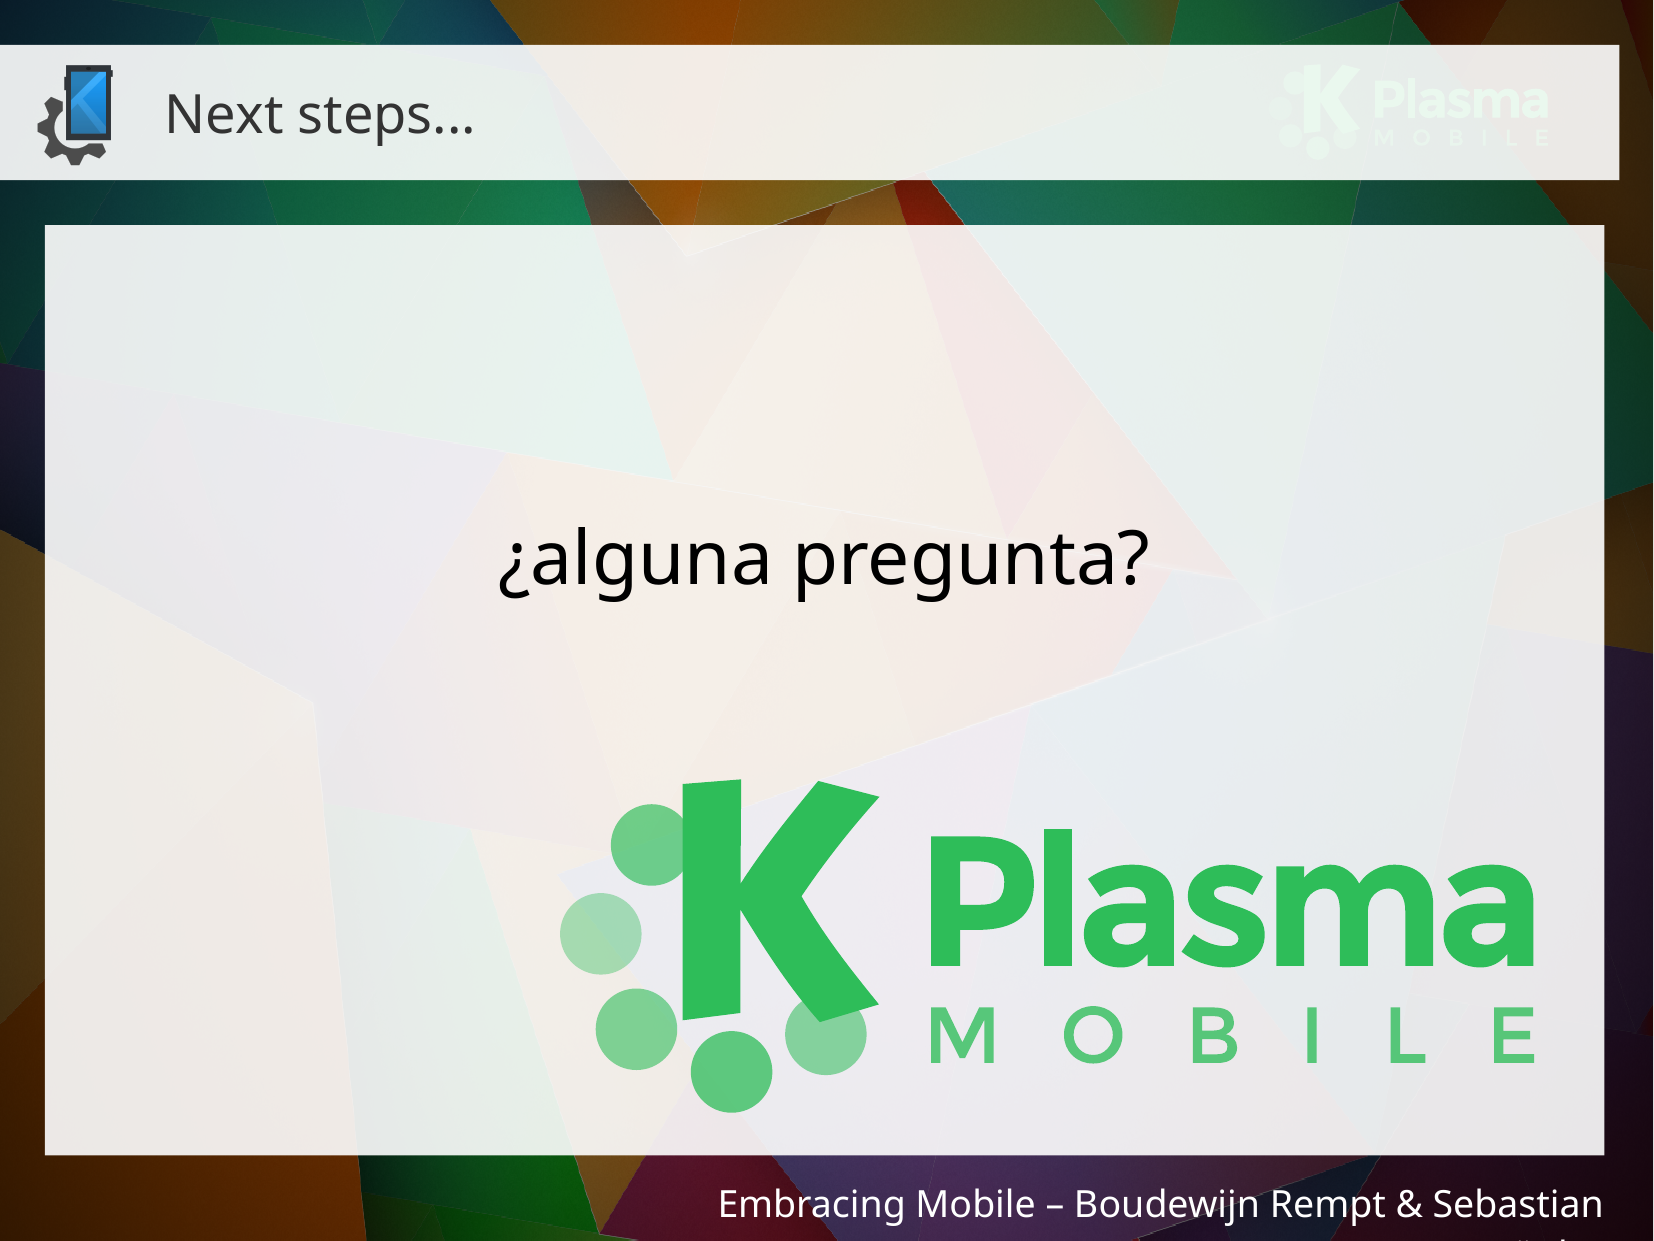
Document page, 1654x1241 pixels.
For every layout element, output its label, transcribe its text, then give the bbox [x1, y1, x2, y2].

text_box ¿alguna pregunta? [44, 225, 1605, 1156]
text_box Next steps... [149, 59, 1605, 166]
picture [0, 0, 1654, 1241]
text_box [0, 44, 1620, 181]
